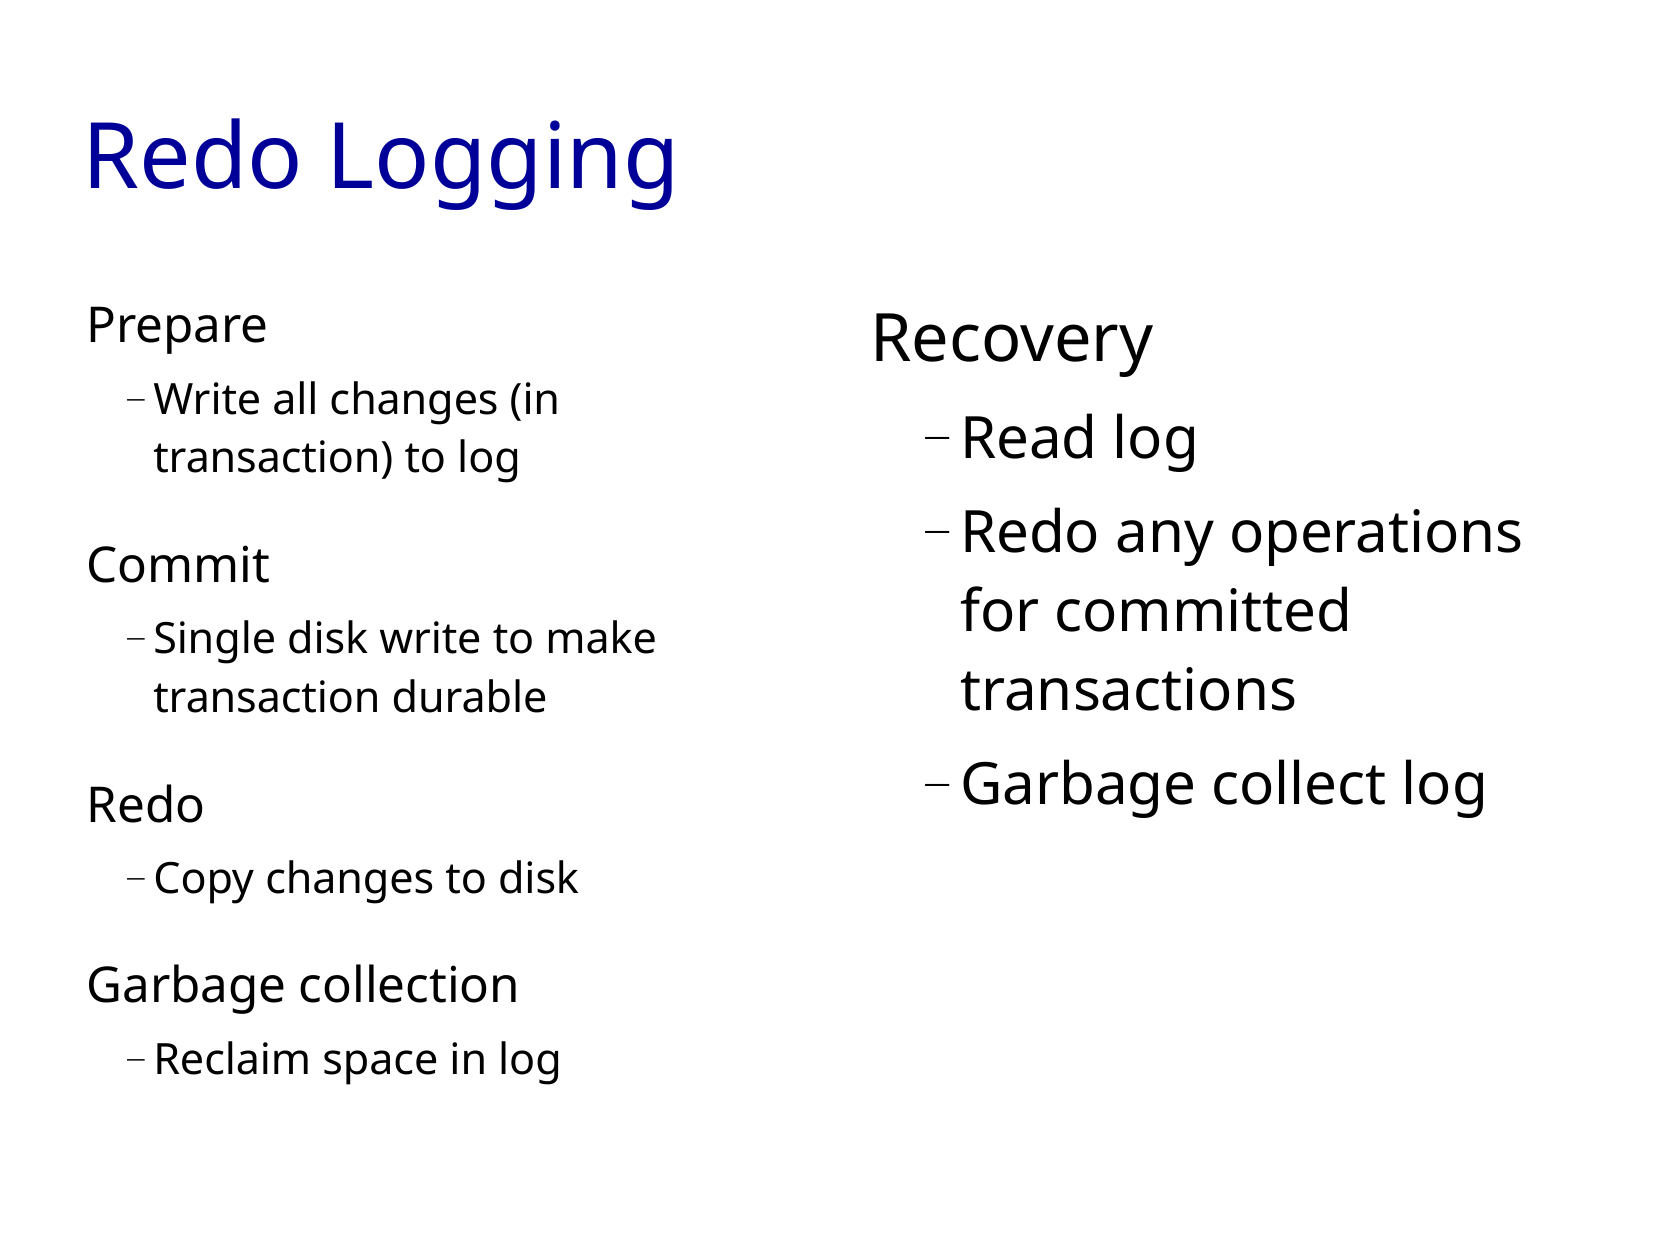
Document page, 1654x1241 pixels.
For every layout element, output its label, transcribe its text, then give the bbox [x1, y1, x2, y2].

list Recovery Read log Redo any operations for committed transactions Garbage collect log [834, 290, 1572, 1096]
list Prepare Write all changes (in transaction) to log Commit Single disk write to make transaction durable Redo Copy changes to disk Garbage collection Reclaim space in log [60, 290, 798, 1096]
title Redo Logging [82, 49, 1571, 257]
